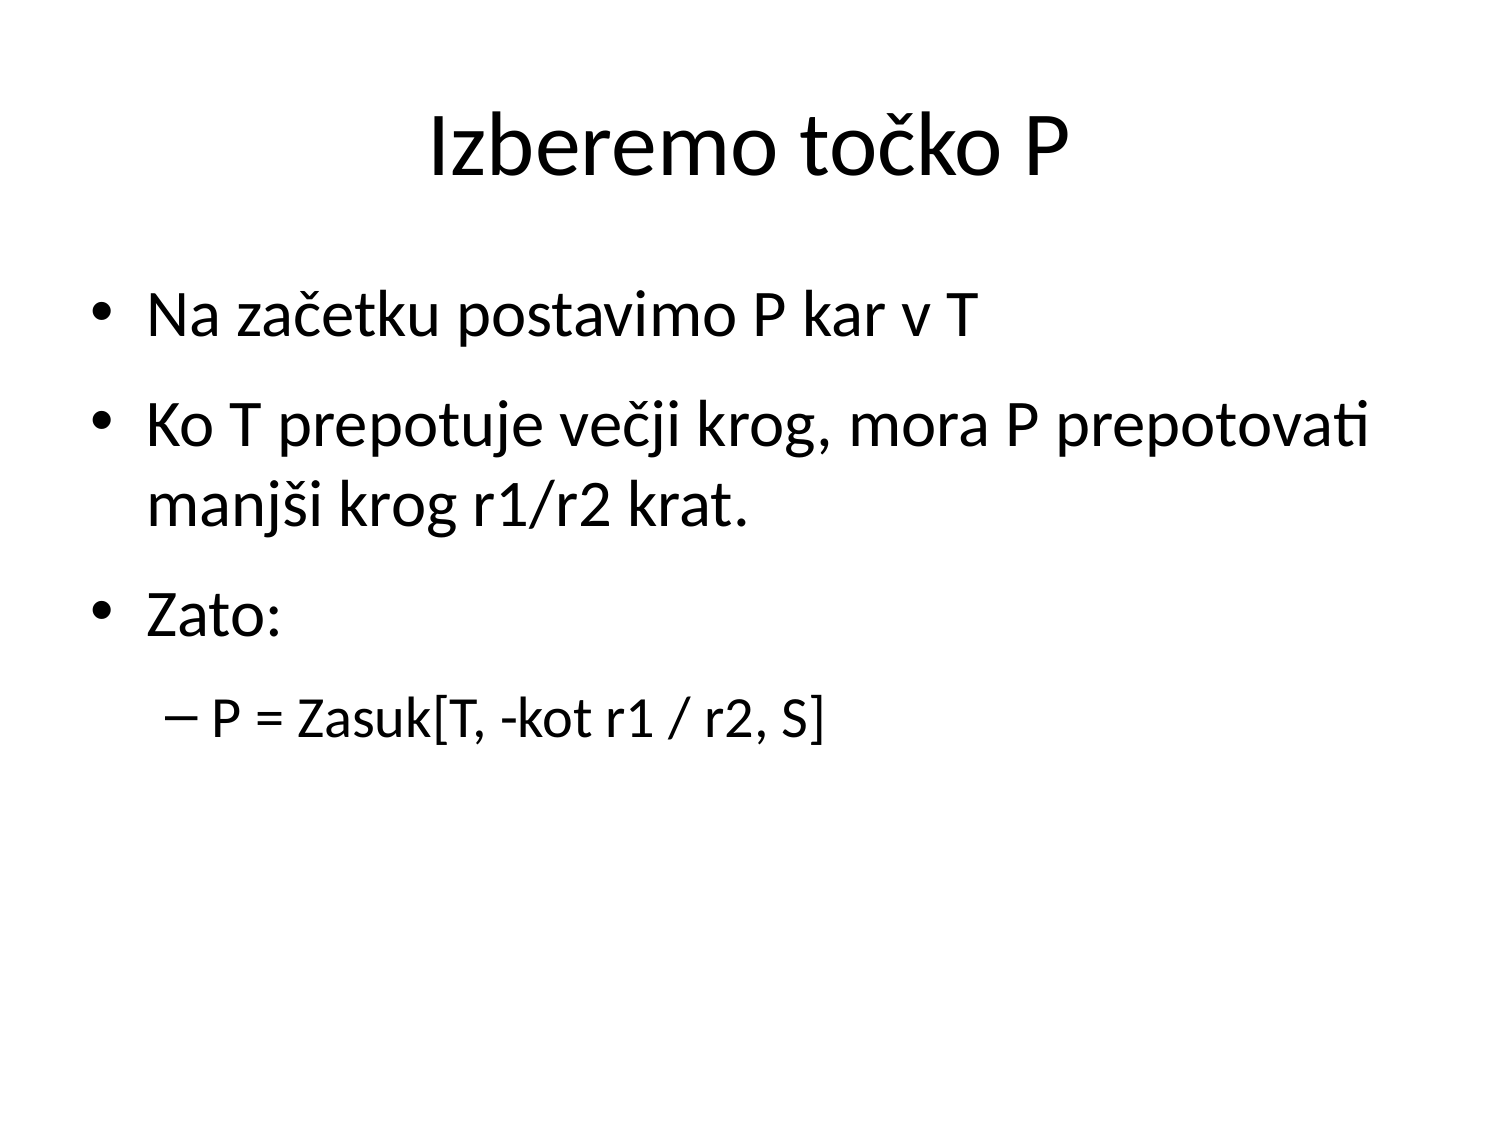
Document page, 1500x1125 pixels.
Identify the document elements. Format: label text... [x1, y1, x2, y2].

list Na začetku postavimo P kar v T Ko T prepotuje večji krog, mora P prepotovati manjši krog r1/r2 krat. Zato: P = Zasuk[T, -kot r1 / r2, S] [75, 262, 1425, 1005]
title Izberemo točko P [75, 45, 1425, 233]
